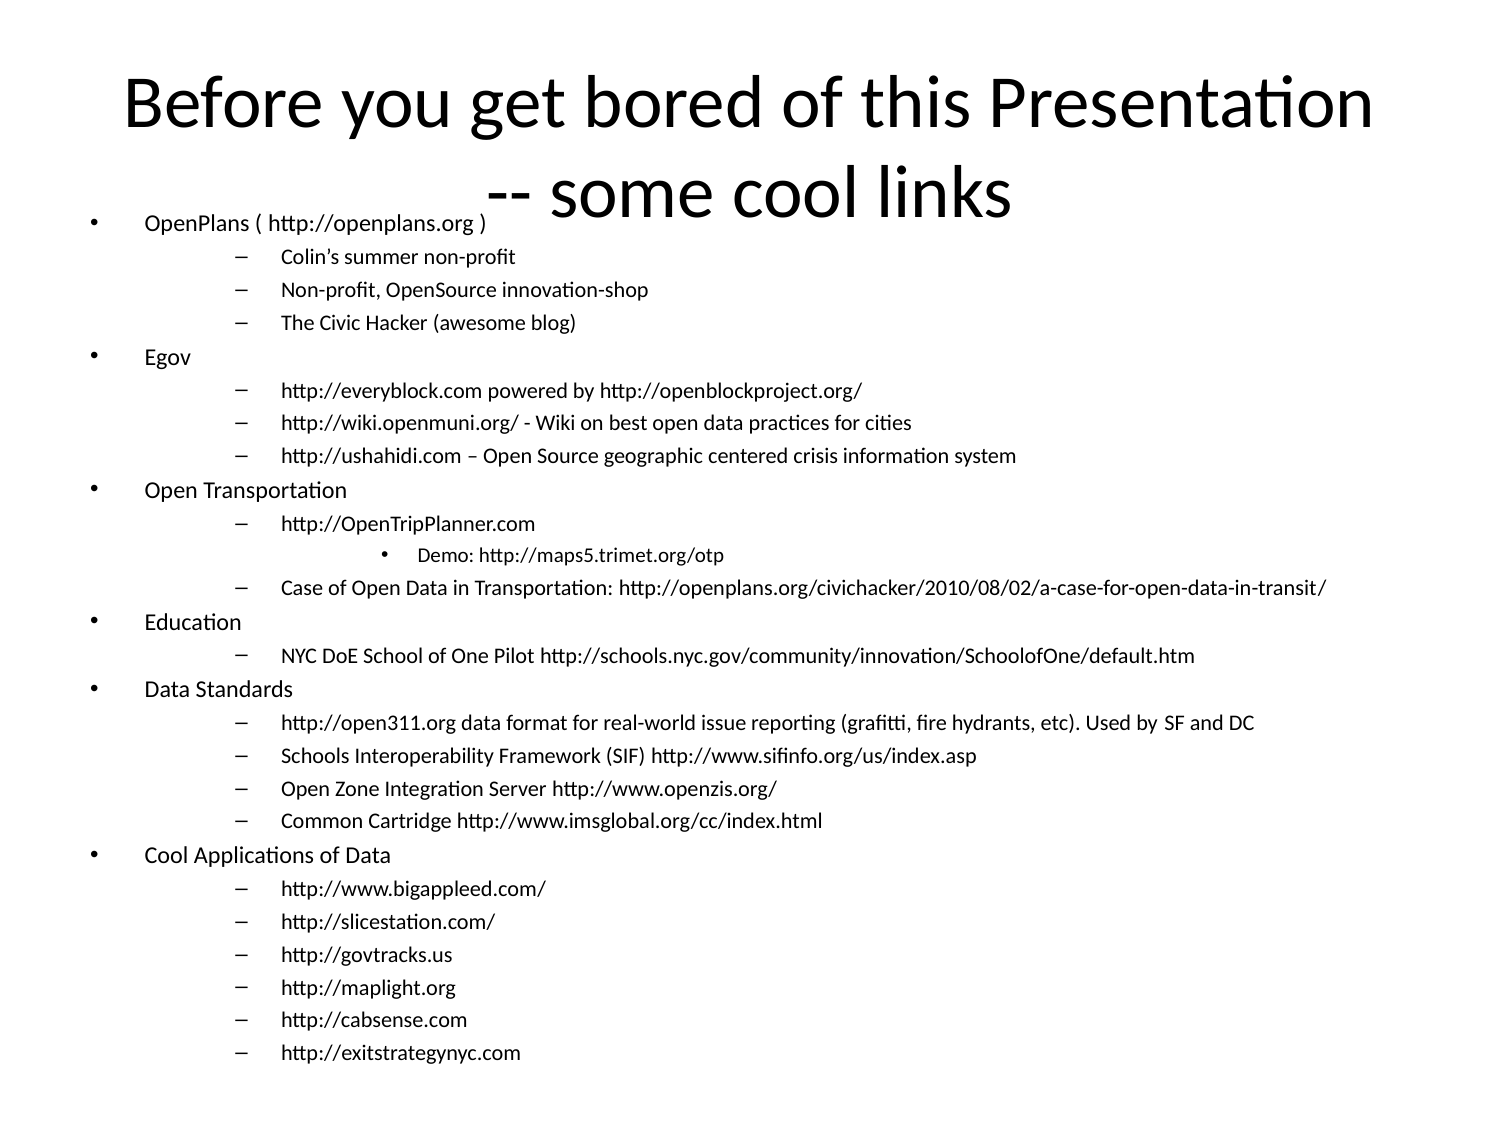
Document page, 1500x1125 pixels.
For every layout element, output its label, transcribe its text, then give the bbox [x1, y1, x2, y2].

title Before you get bored of this Presentation -- some cool links [75, 45, 1426, 175]
list OpenPlans ( http://openplans.org ) Colin’s summer non-profit Non-profit, OpenSource innovation-shop The Civic Hacker (awesome blog) Egov http://everyblock.com powered by http://openblockproject.org/ http://wiki.openmuni.org/ - Wiki on best open data practices for cities http://ushahidi.com – Open Source geographic centered crisis information system Open Transportation http://OpenTripPlanner.com Demo: http://maps5.trimet.org/otp Case of Open Data in Transportation: http://openplans.org/civichacker/2010/08/02/a-case-for-open-data-in-transit/ Education NYC DoE School of One Pilot http://schools.nyc.gov/community/innovation/SchoolofOne/default.htm Data Standards http://open311.org data format for real-world issue reporting (grafitti, fire hydrants, etc). Used by SF and DC Schools Interoperability Framework (SIF) http://www.sifinfo.org/us/index.asp Open Zone Integration Server http://www.openzis.org/ Common Cartridge http://www.imsglobal.org/cc/index.html Cool Applications of Data http://www.bigappleed.com/ http://slicestation.com/ http://govtracks.us http://maplight.org http://cabsense.com http://exitstrategynyc.com [75, 200, 1426, 1076]
